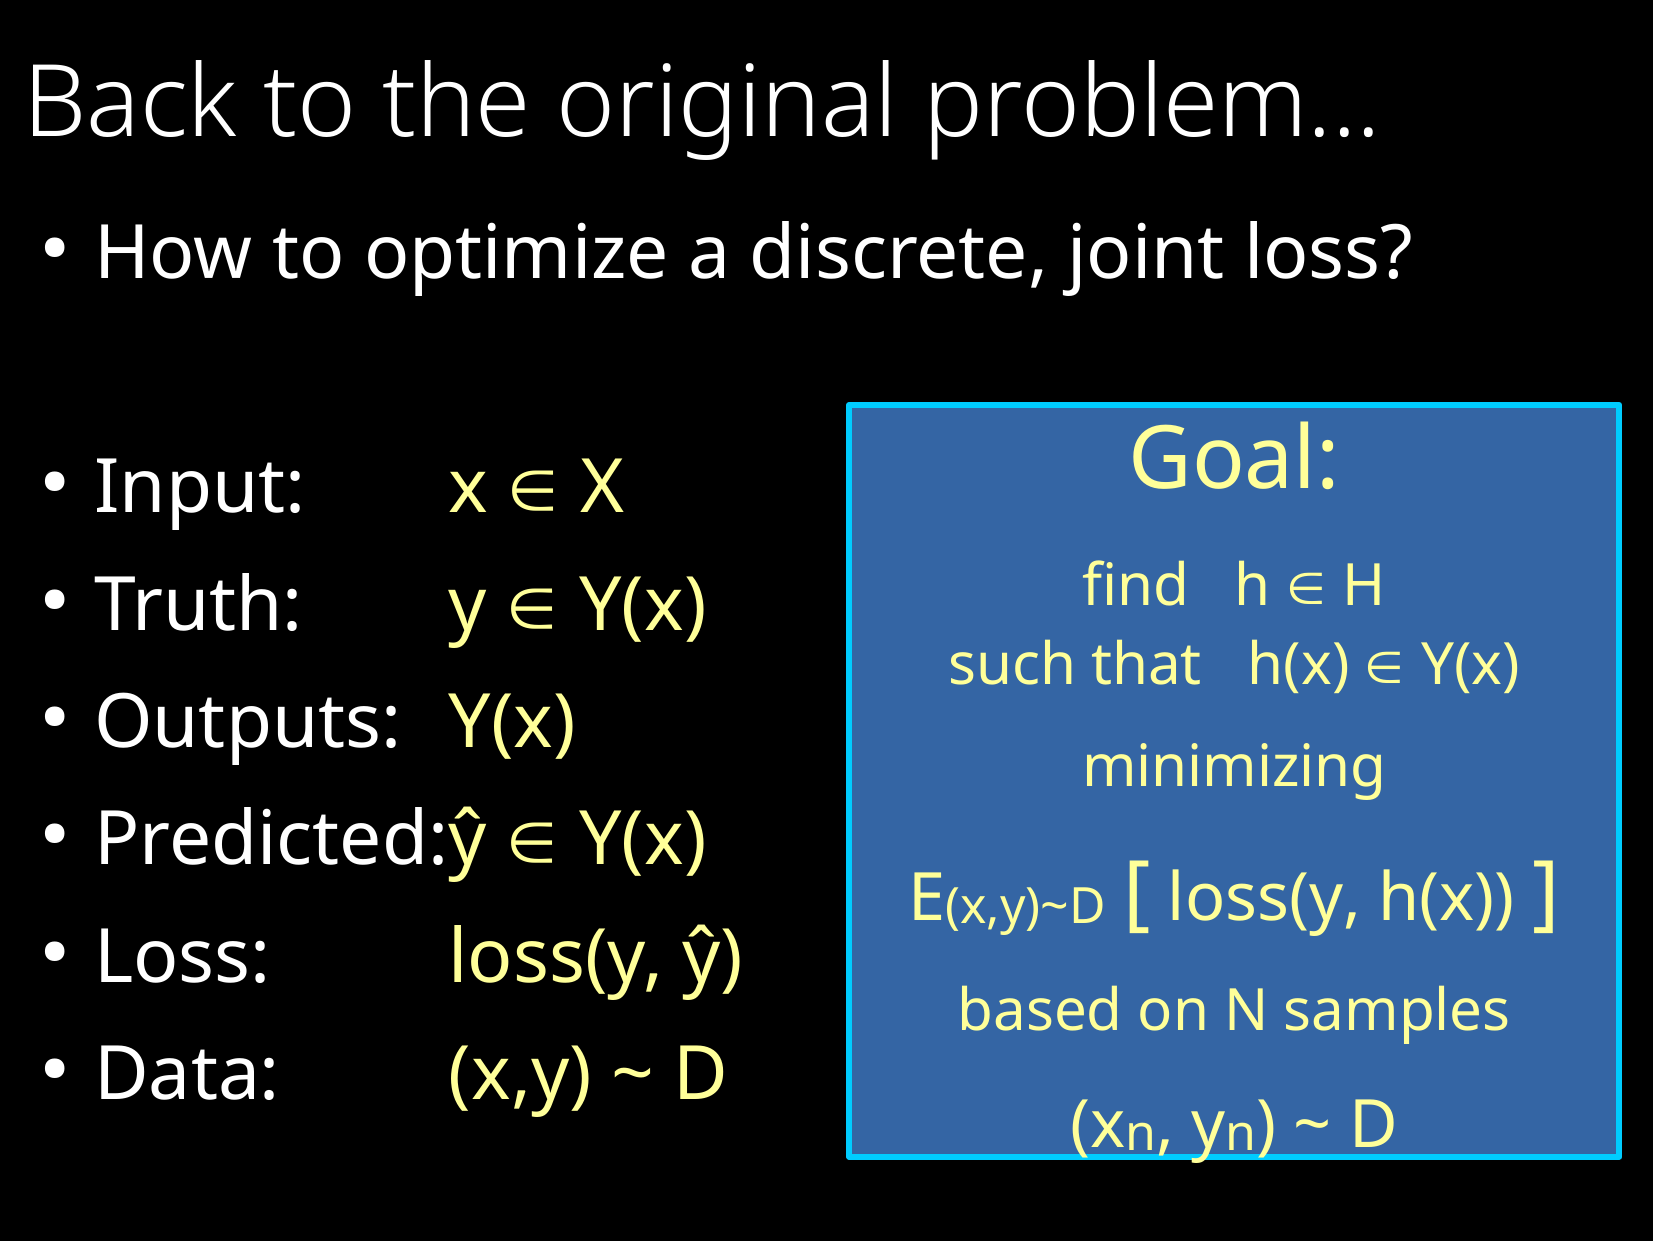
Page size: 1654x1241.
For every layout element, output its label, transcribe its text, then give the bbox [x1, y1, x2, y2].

text_box Goal: find h Î H such that h(x) Î Y(x) minimizing E(x,y)~D [ loss(y, h(x)) ] based on N samples (xn, yn) ~ D [848, 405, 1620, 1157]
list How to optimize a discrete, joint loss? Input: x Î X Truth: y Î Y(x) Outputs: Y(x) Predicted: ŷ Î Y(x) Loss: loss(y, ŷ) Data: (x,y) ~ D [23, 198, 1630, 1215]
title Back to the original problem... [23, 25, 1630, 171]
